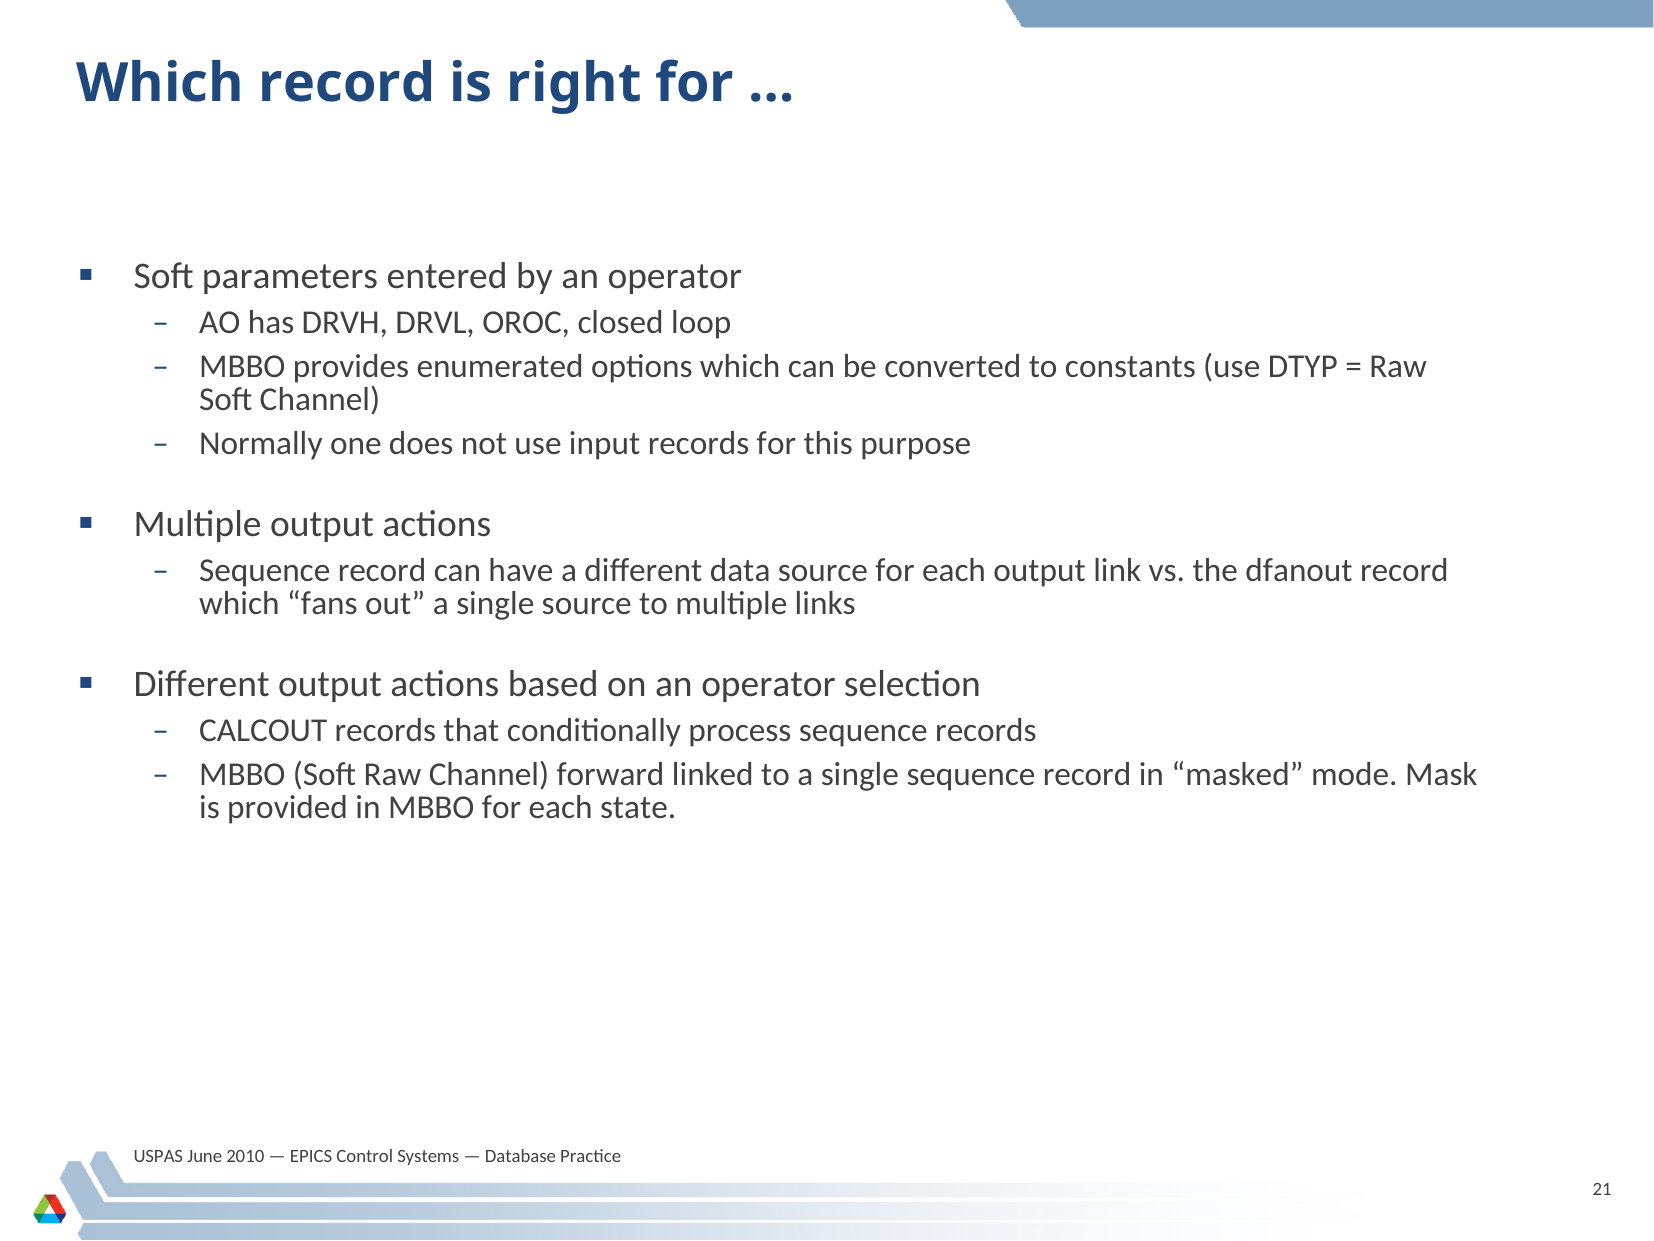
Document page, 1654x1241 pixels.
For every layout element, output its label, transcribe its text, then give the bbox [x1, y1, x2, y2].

picture [0, 0, 1654, 29]
picture [0, 1143, 1654, 1240]
list Soft parameters entered by an operator AO has DRVH, DRVL, OROC, closed loop MBBO provides enumerated options which can be converted to constants (use DTYP = Raw Soft Channel) Normally one does not use input records for this purpose Multiple output actions Sequence record can have a different data source for each output link vs. the dfanout record which “fans out” a single source to multiple links Different output actions based on an operator selection CALCOUT records that conditionally process sequence records MBBO (Soft Raw Channel) forward linked to a single sequence record in “masked” mode. Mask is provided in MBBO for each state. [62, 253, 1498, 981]
title Which record is right for … [61, 51, 1500, 123]
